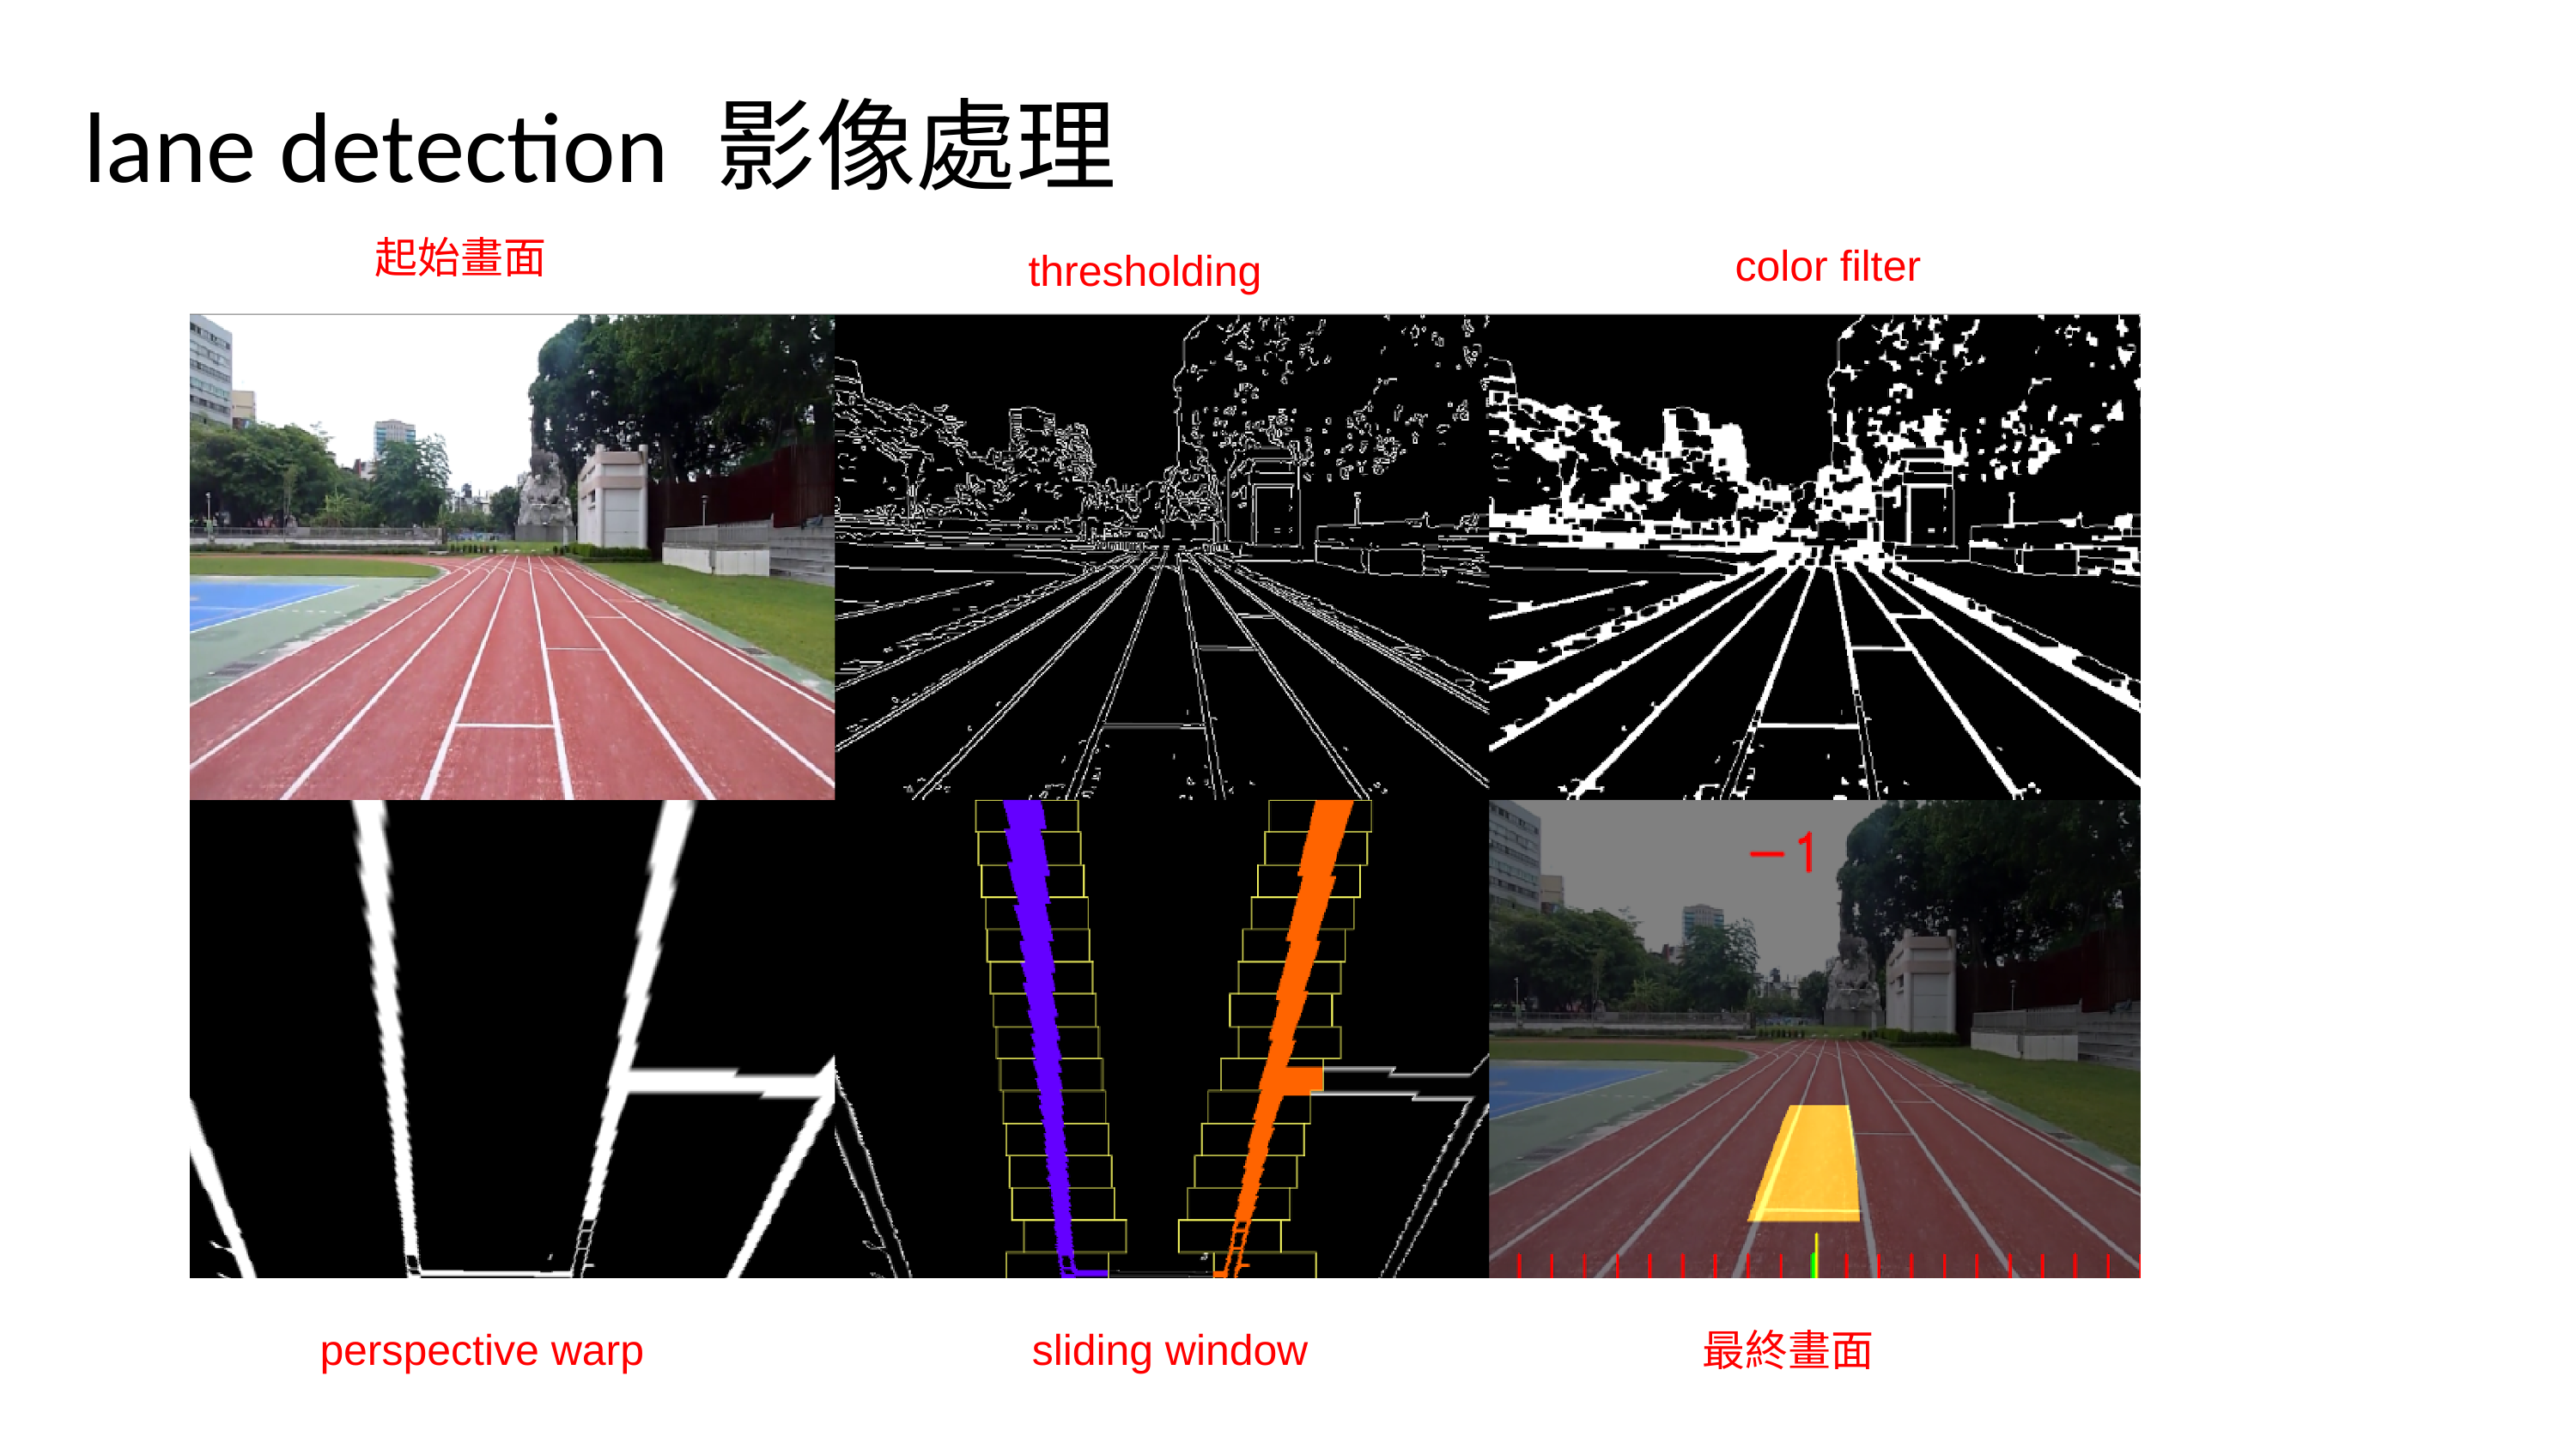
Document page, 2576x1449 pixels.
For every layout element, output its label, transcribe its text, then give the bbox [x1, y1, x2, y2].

picture [190, 307, 2141, 1278]
text_box 起始畫面 [361, 223, 662, 289]
text_box sliding window [1006, 1316, 1475, 1381]
text_box perspective warp [307, 1316, 804, 1381]
text_box color filter [1722, 231, 2576, 297]
text_box thresholding [1015, 237, 1315, 303]
text_box lane detection 影像處理 [83, 33, 1370, 166]
text_box 最終畫面 [1689, 1317, 1990, 1382]
